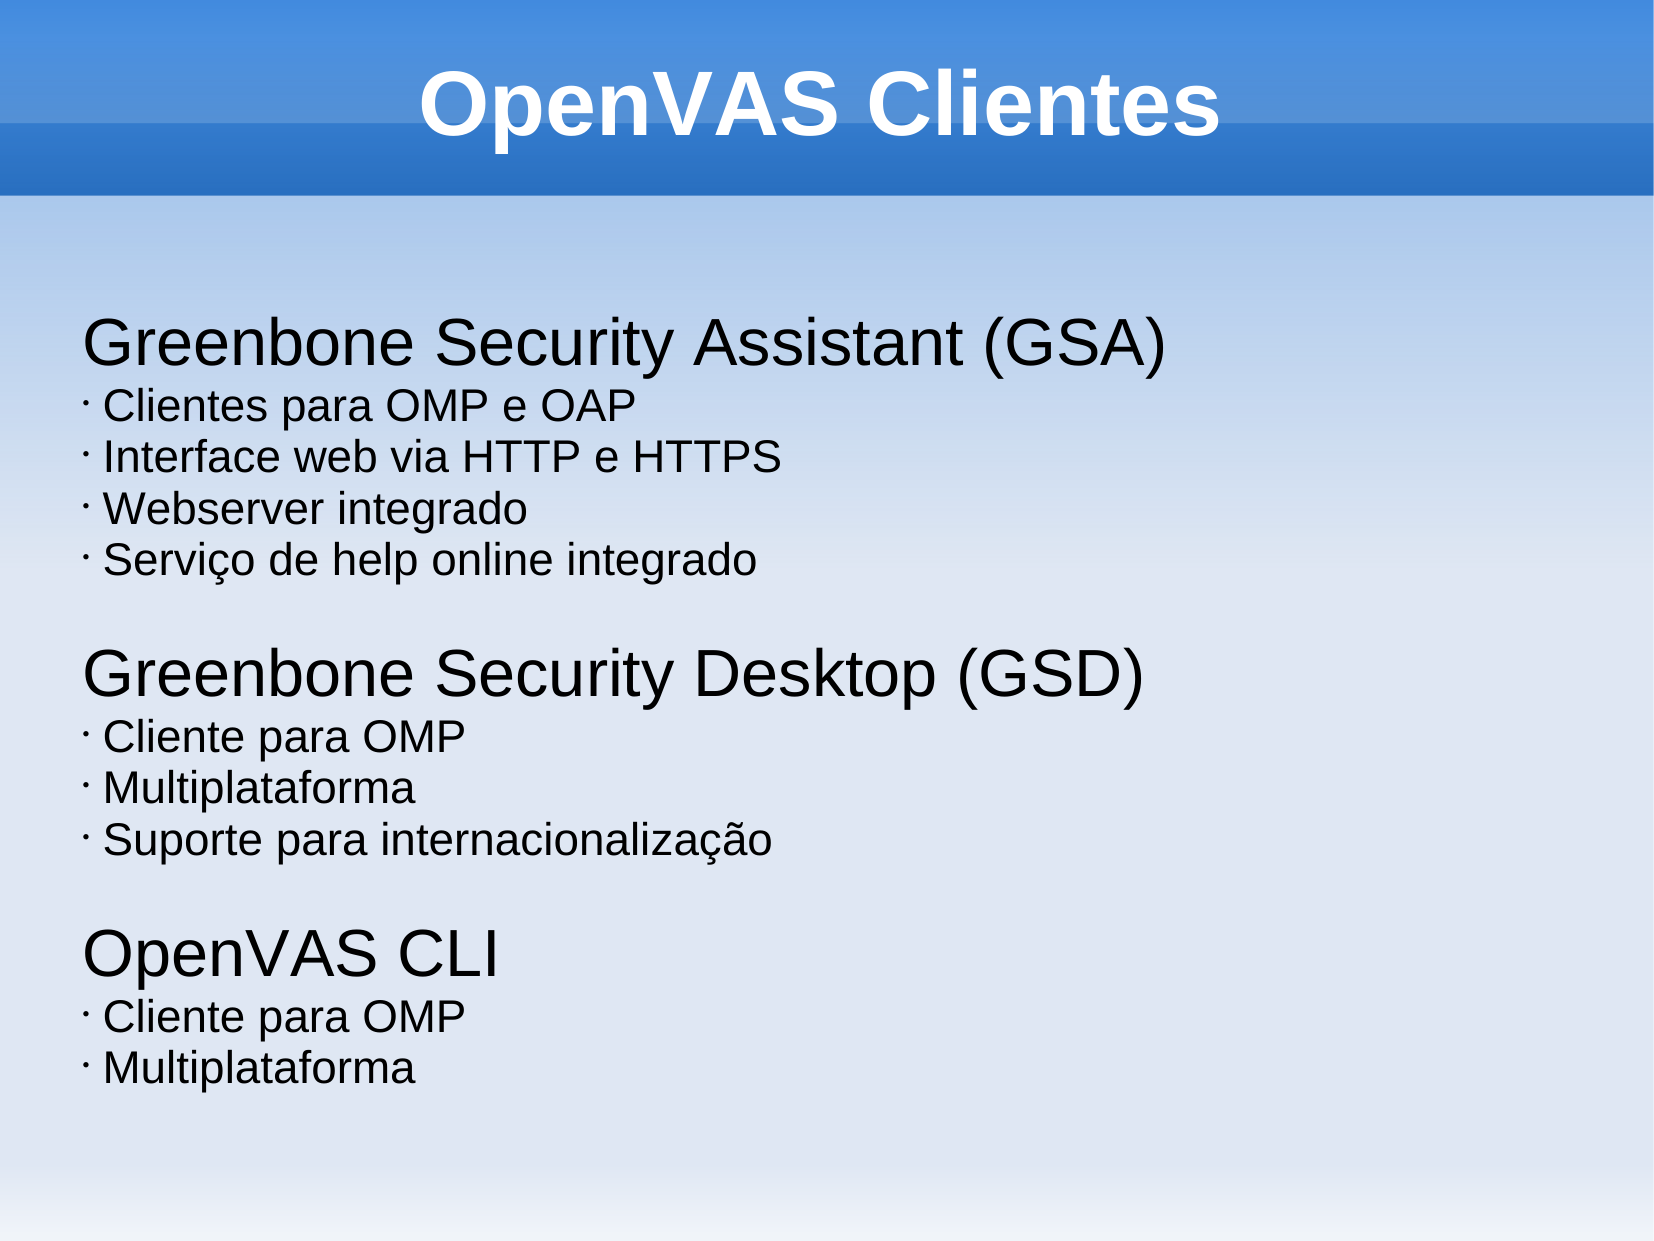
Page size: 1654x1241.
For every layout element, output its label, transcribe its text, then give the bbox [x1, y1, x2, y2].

subtitle Greenbone Security Assistant (GSA) Clientes para OMP e OAP Interface web via HTTP e HTTPS Webserver integrado Serviço de help online integrado Greenbone Security Desktop (GSD) Cliente para OMP Multiplataforma Suporte para internacionalização OpenVAS CLI Cliente para OMP Multiplataforma [82, 290, 1571, 1109]
picture [0, 0, 1654, 1241]
title OpenVAS Clientes [76, 0, 1565, 208]
